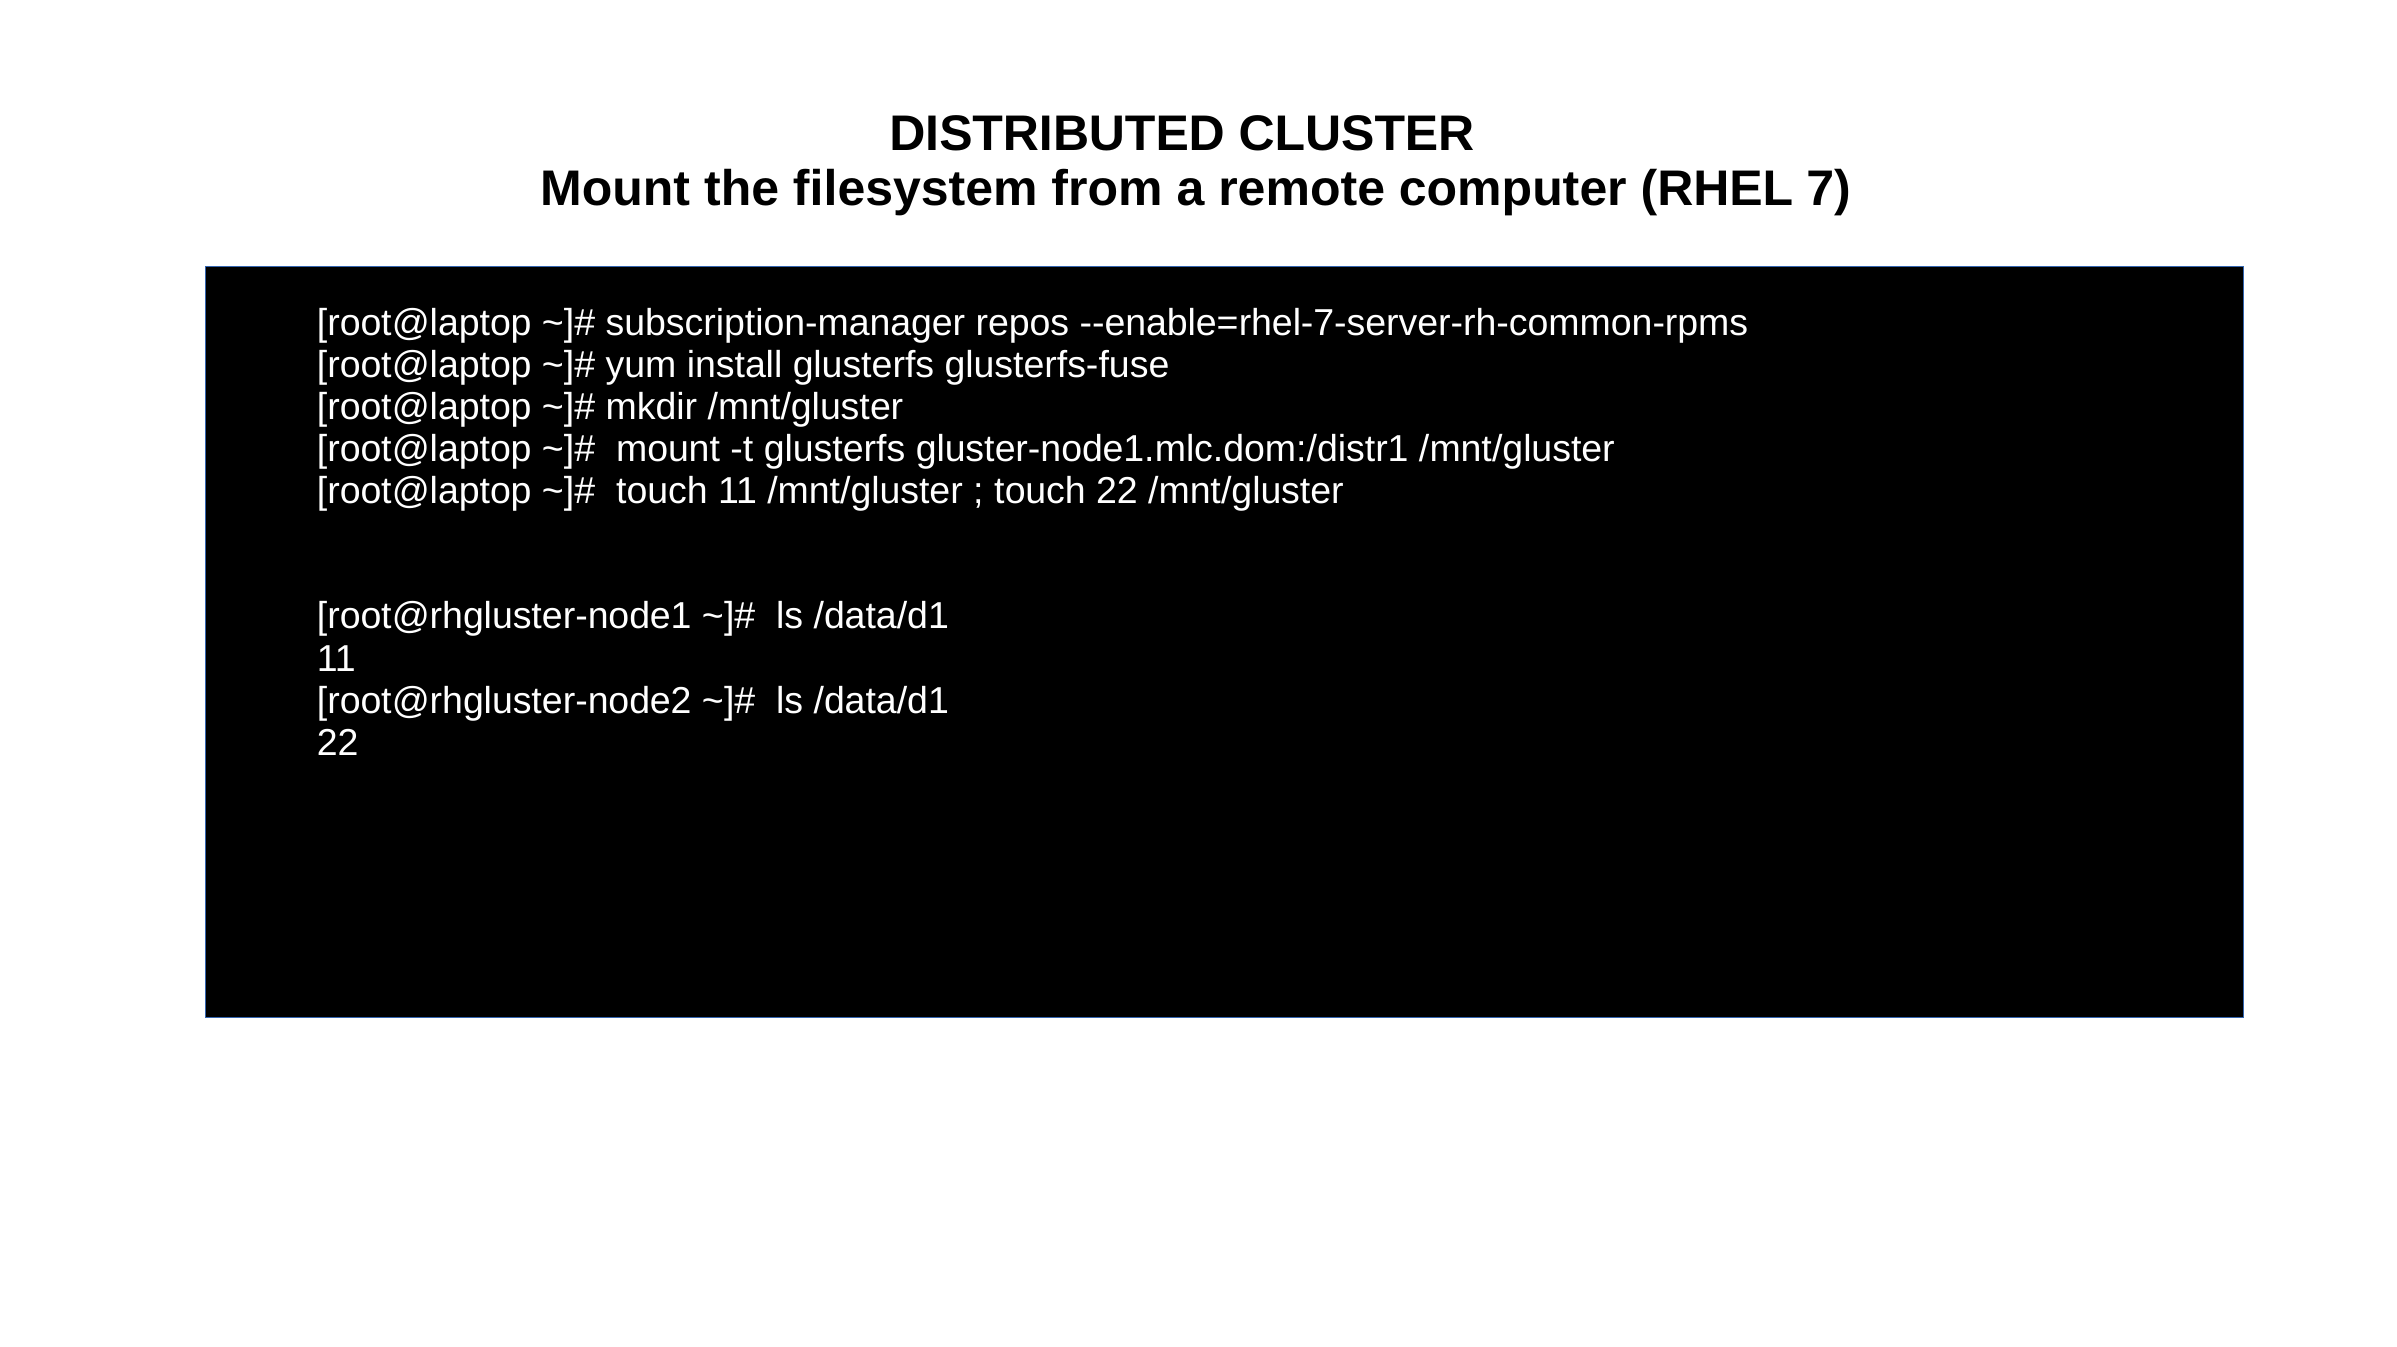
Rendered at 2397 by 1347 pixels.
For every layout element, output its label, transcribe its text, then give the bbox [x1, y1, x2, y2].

text_box DISTRIBUTED CLUSTER Mount the filesystem from a remote computer (RHEL 7) [217, 97, 2175, 249]
text_box [205, 266, 2244, 1018]
text_box [root@laptop ~]# subscription-manager repos --enable=rhel-7-server-rh-common-rpms [root@laptop ~]# yum install glusterfs glusterfs-fuse [root@laptop ~]# mkdir /mnt/gluster [root@laptop ~]# mount -t glusterfs gluster-node1.mlc.dom:/distr1 /mnt/gluster [root@laptop ~]# touch 11 /mnt/gluster ; touch 22 /mnt/gluster [root@rhgluster-node1 ~]# ls /data/d1 11 [root@rhgluster-node2 ~]# ls /data/d1 22 [266, 293, 2206, 949]
